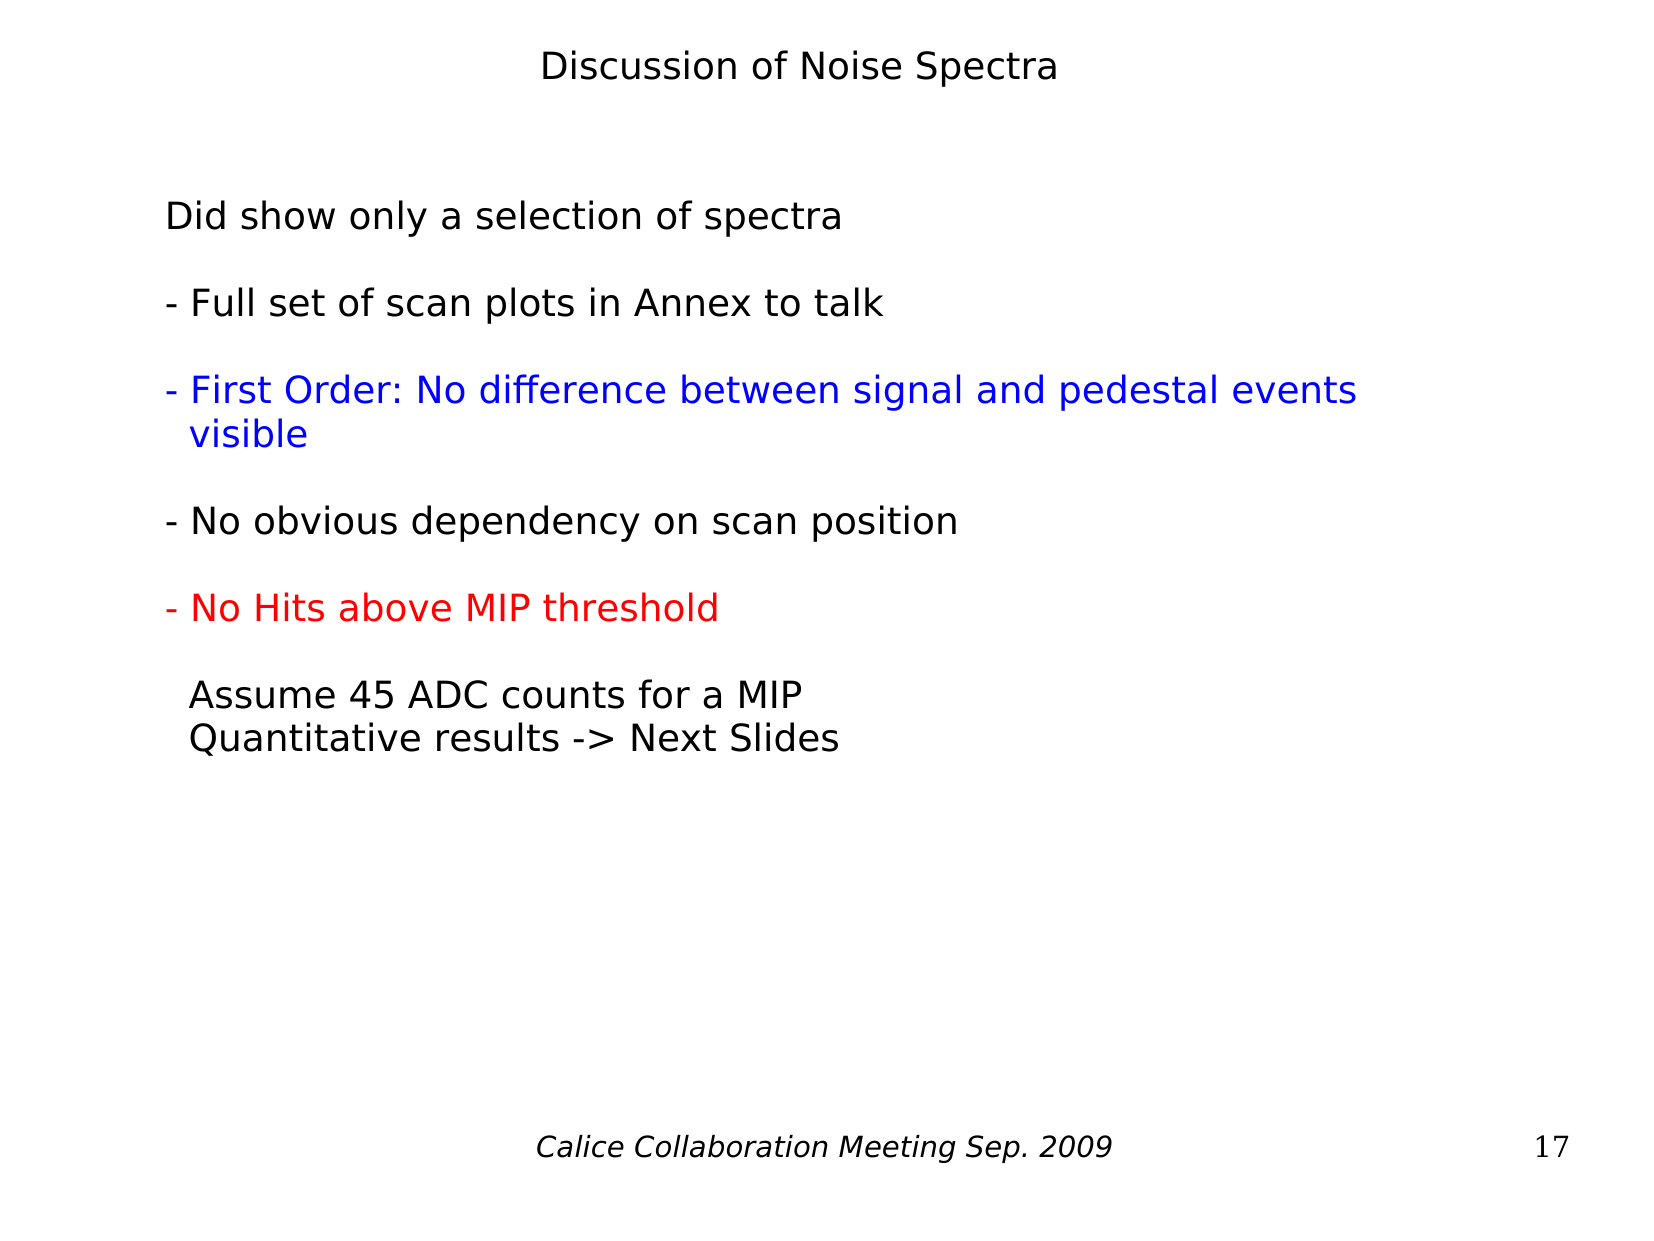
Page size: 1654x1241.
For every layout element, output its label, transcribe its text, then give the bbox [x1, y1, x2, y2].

text_box Did show only a selection of spectra - Full set of scan plots in Annex to talk - First Order: No difference between signal and pedestal events visible - No obvious dependency on scan position - No Hits above MIP threshold Assume 45 ADC counts for a MIP Quantitative results -> Next Slides [150, 187, 1348, 1068]
text_box Discussion of Noise Spectra [525, 37, 1064, 96]
